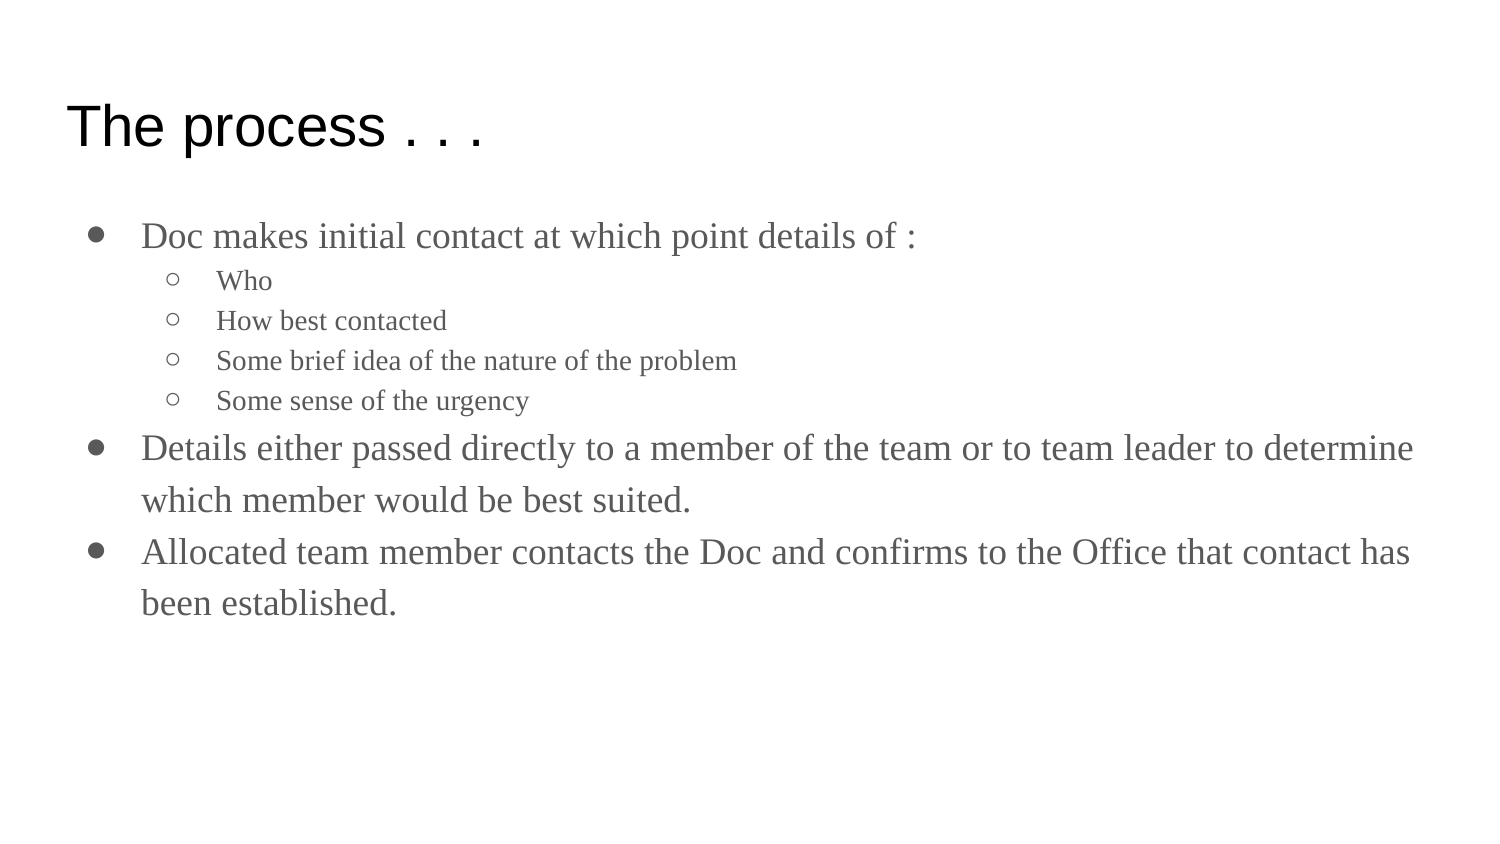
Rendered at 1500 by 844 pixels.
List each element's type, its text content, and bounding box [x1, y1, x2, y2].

title The process . . . [51, 72, 1449, 167]
list Doc makes initial contact at which point details of : Who How best contacted Some brief idea of the nature of the problem Some sense of the urgency Details either passed directly to a member of the team or to team leader to determine which member would be best suited. Allocated team member contacts the Doc and confirms to the Office that contact has been established. [51, 189, 1449, 750]
